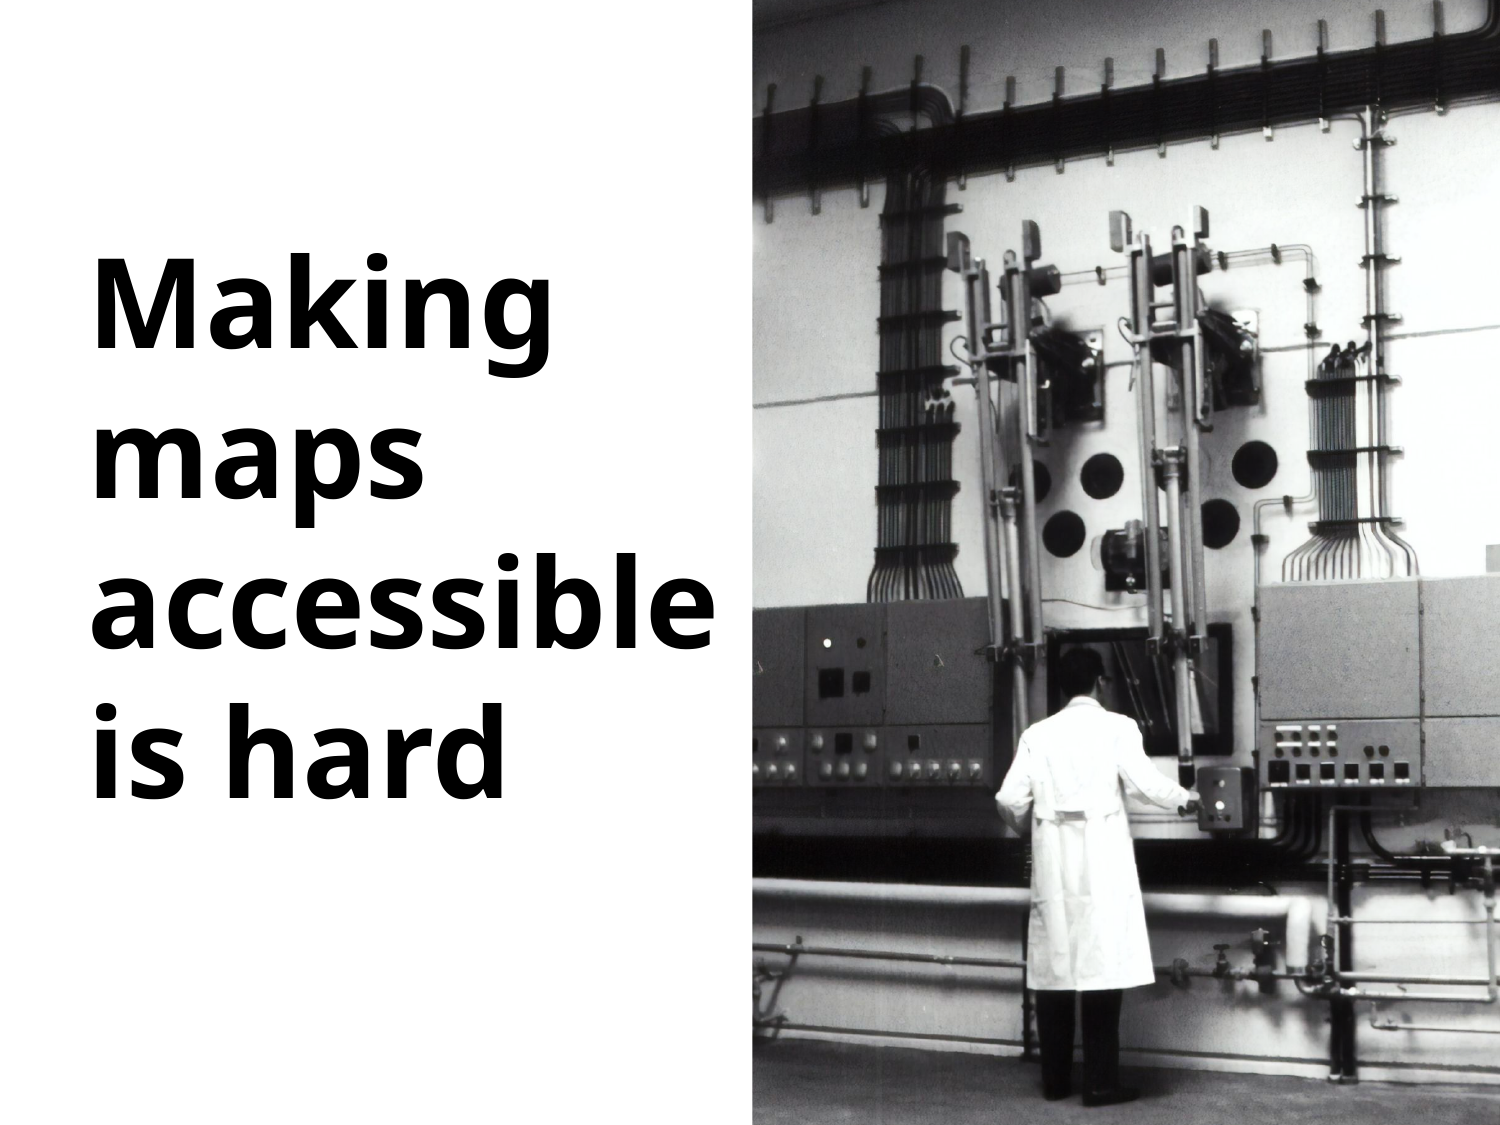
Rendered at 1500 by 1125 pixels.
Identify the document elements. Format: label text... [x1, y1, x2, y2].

picture [752, 0, 1500, 1125]
text_box Making maps accessible is hard [87, 208, 753, 839]
